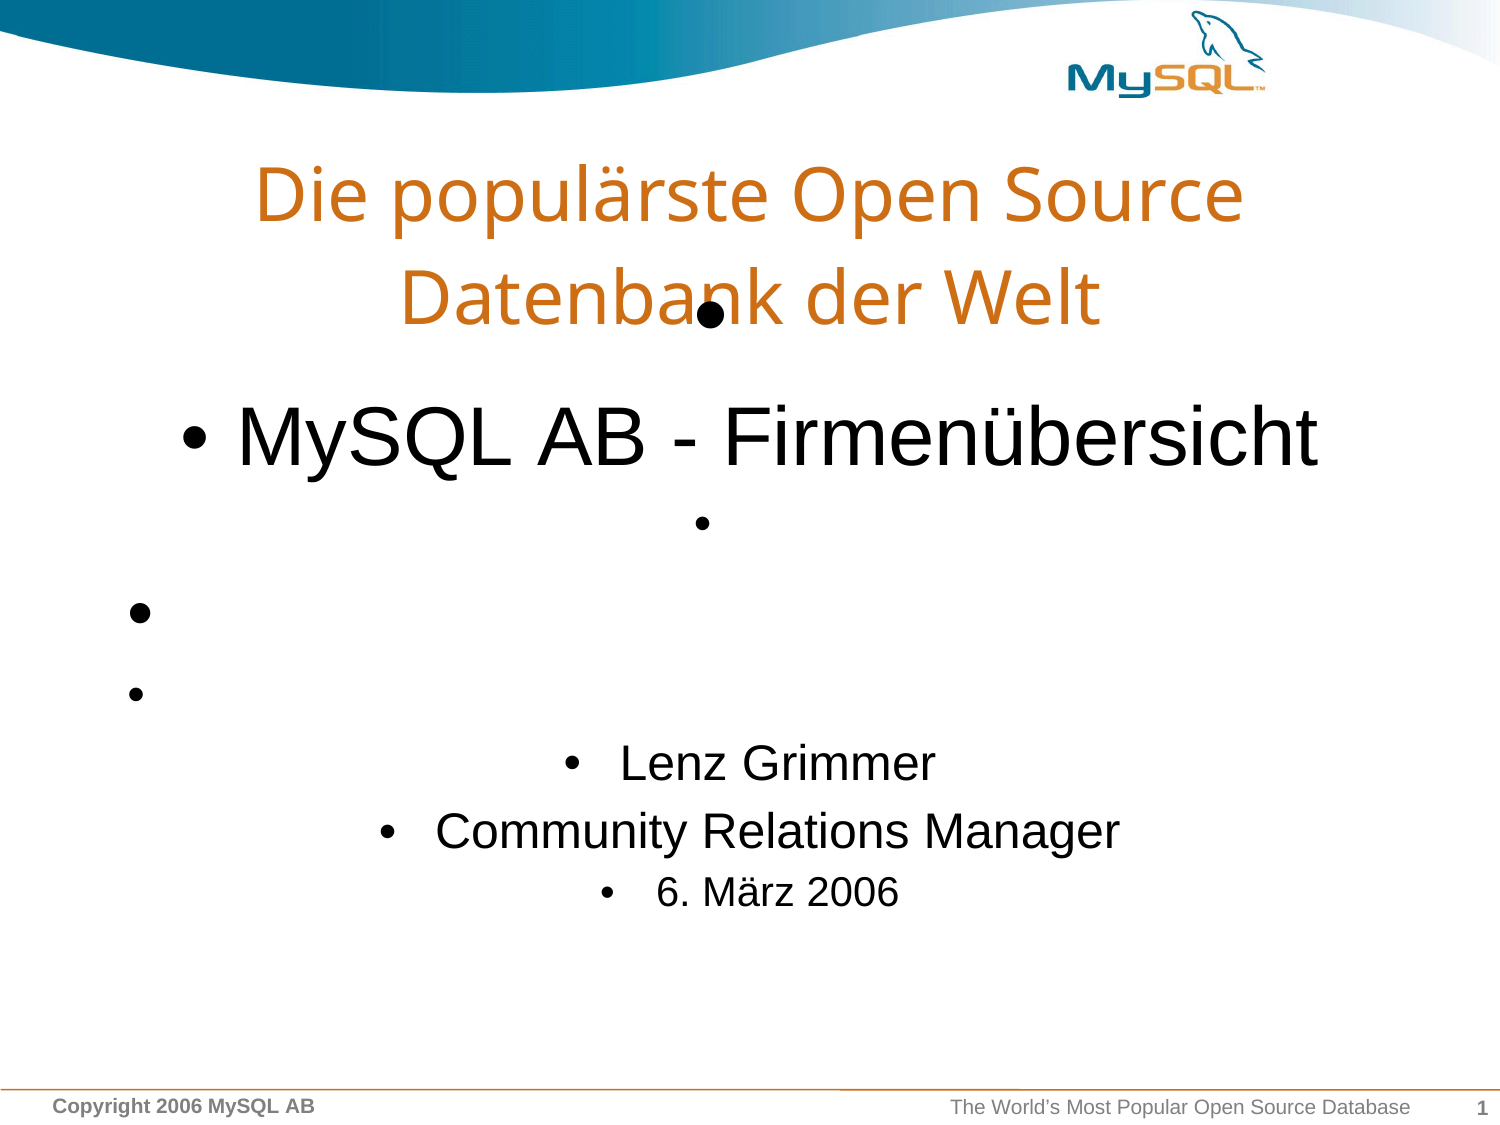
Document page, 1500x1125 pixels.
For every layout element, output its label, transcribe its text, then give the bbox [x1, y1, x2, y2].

list MySQL AB - Firmenübersicht Lenz Grimmer Community Relations Manager 6. März 2006 [112, 249, 1388, 1113]
picture [0, 0, 1500, 98]
title Die populärste Open Source Datenbank der Welt [0, 146, 1500, 342]
